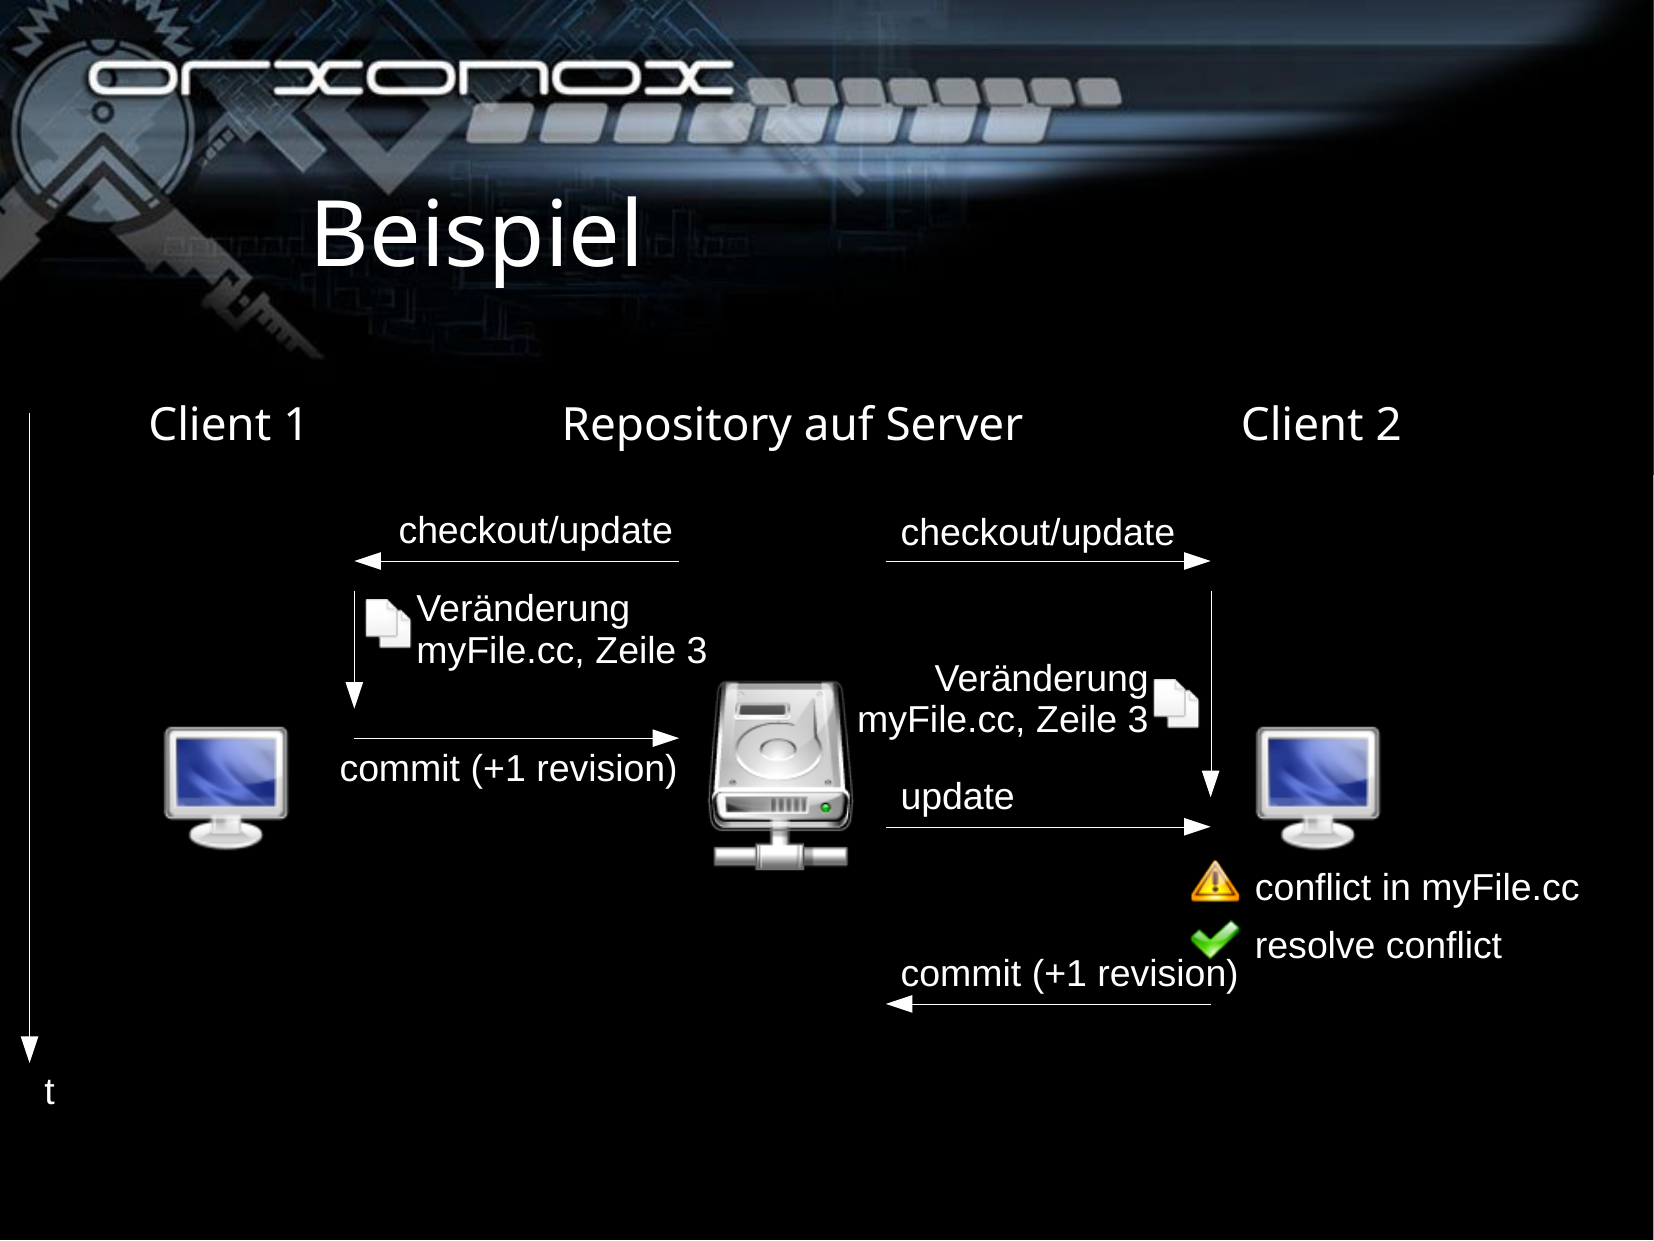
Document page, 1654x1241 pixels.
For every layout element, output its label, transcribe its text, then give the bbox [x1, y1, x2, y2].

picture [1164, 679, 1202, 730]
picture [679, 679, 809, 740]
text_box Client 2 [1210, 383, 1654, 521]
text_box checkout/update [383, 521, 709, 559]
text_box Veränderung myFile.cc, Zeile 3 [401, 580, 756, 680]
text_box commit (+1 revision) [324, 740, 827, 798]
text_box Beispiel [295, 161, 1506, 337]
text_box resolve conflict [1240, 917, 1625, 975]
picture [679, 749, 880, 880]
text_box checkout/update [885, 504, 1211, 562]
text_box Client 1 [118, 383, 916, 521]
picture [1190, 915, 1241, 944]
text_box conflict in myFile.cc [1240, 858, 1625, 916]
text_box Veränderung myFile.cc, Zeile 3 [809, 649, 1164, 749]
picture [162, 723, 296, 857]
picture [363, 599, 401, 650]
text_box commit (+1 revision) [885, 944, 1388, 1002]
picture [1190, 856, 1241, 907]
text_box update [885, 767, 1211, 825]
picture [0, 0, 1654, 475]
picture [1254, 723, 1388, 857]
text_box t [29, 1062, 355, 1120]
text_box Repository auf Server [916, 383, 1210, 504]
